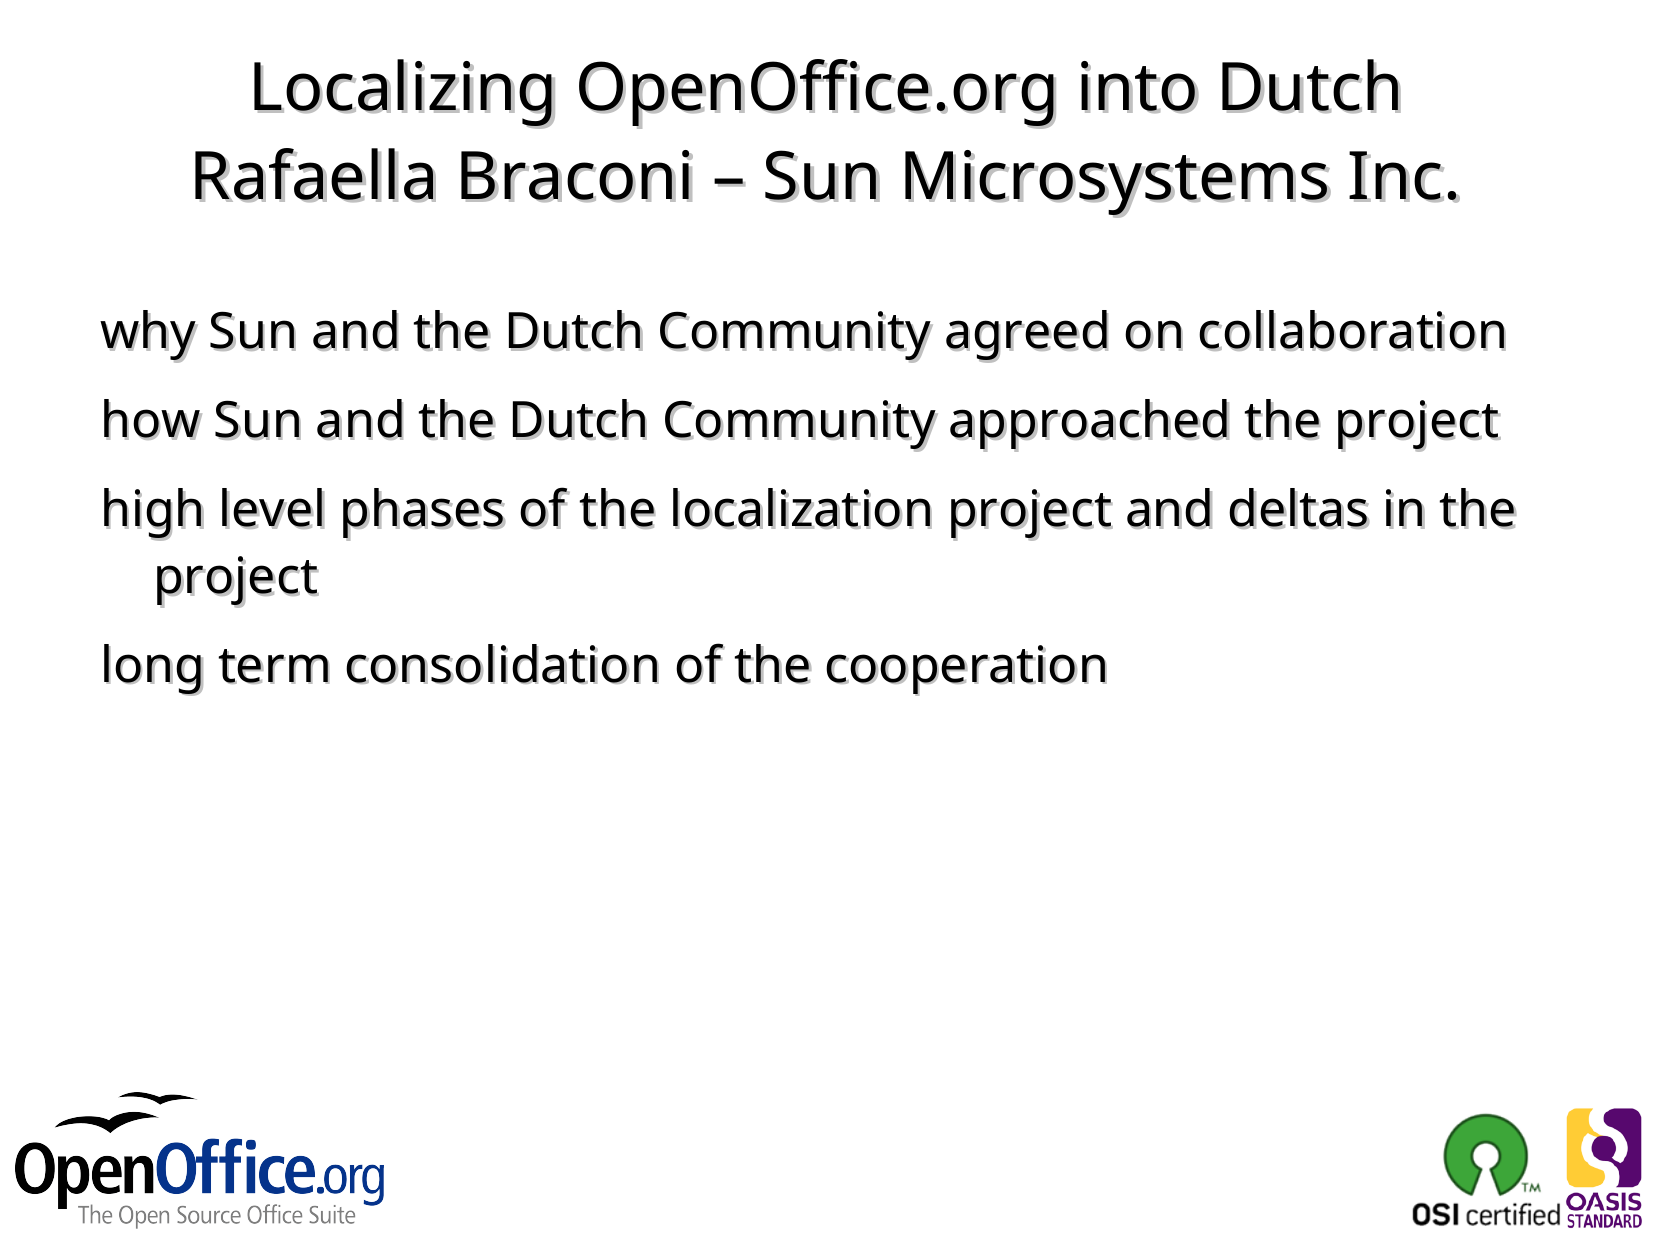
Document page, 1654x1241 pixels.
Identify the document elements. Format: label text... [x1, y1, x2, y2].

list why Sun and the Dutch Community agreed on collaboration how Sun and the Dutch Community approached the project high level phases of the localization project and deltas in the project long term consolidation of the cooperation [82, 295, 1571, 1069]
title Localizing OpenOffice.org into Dutch Rafaella Braconi – Sun Microsystems Inc. [82, 47, 1571, 209]
picture [15, 1092, 384, 1229]
picture [1405, 1102, 1654, 1238]
